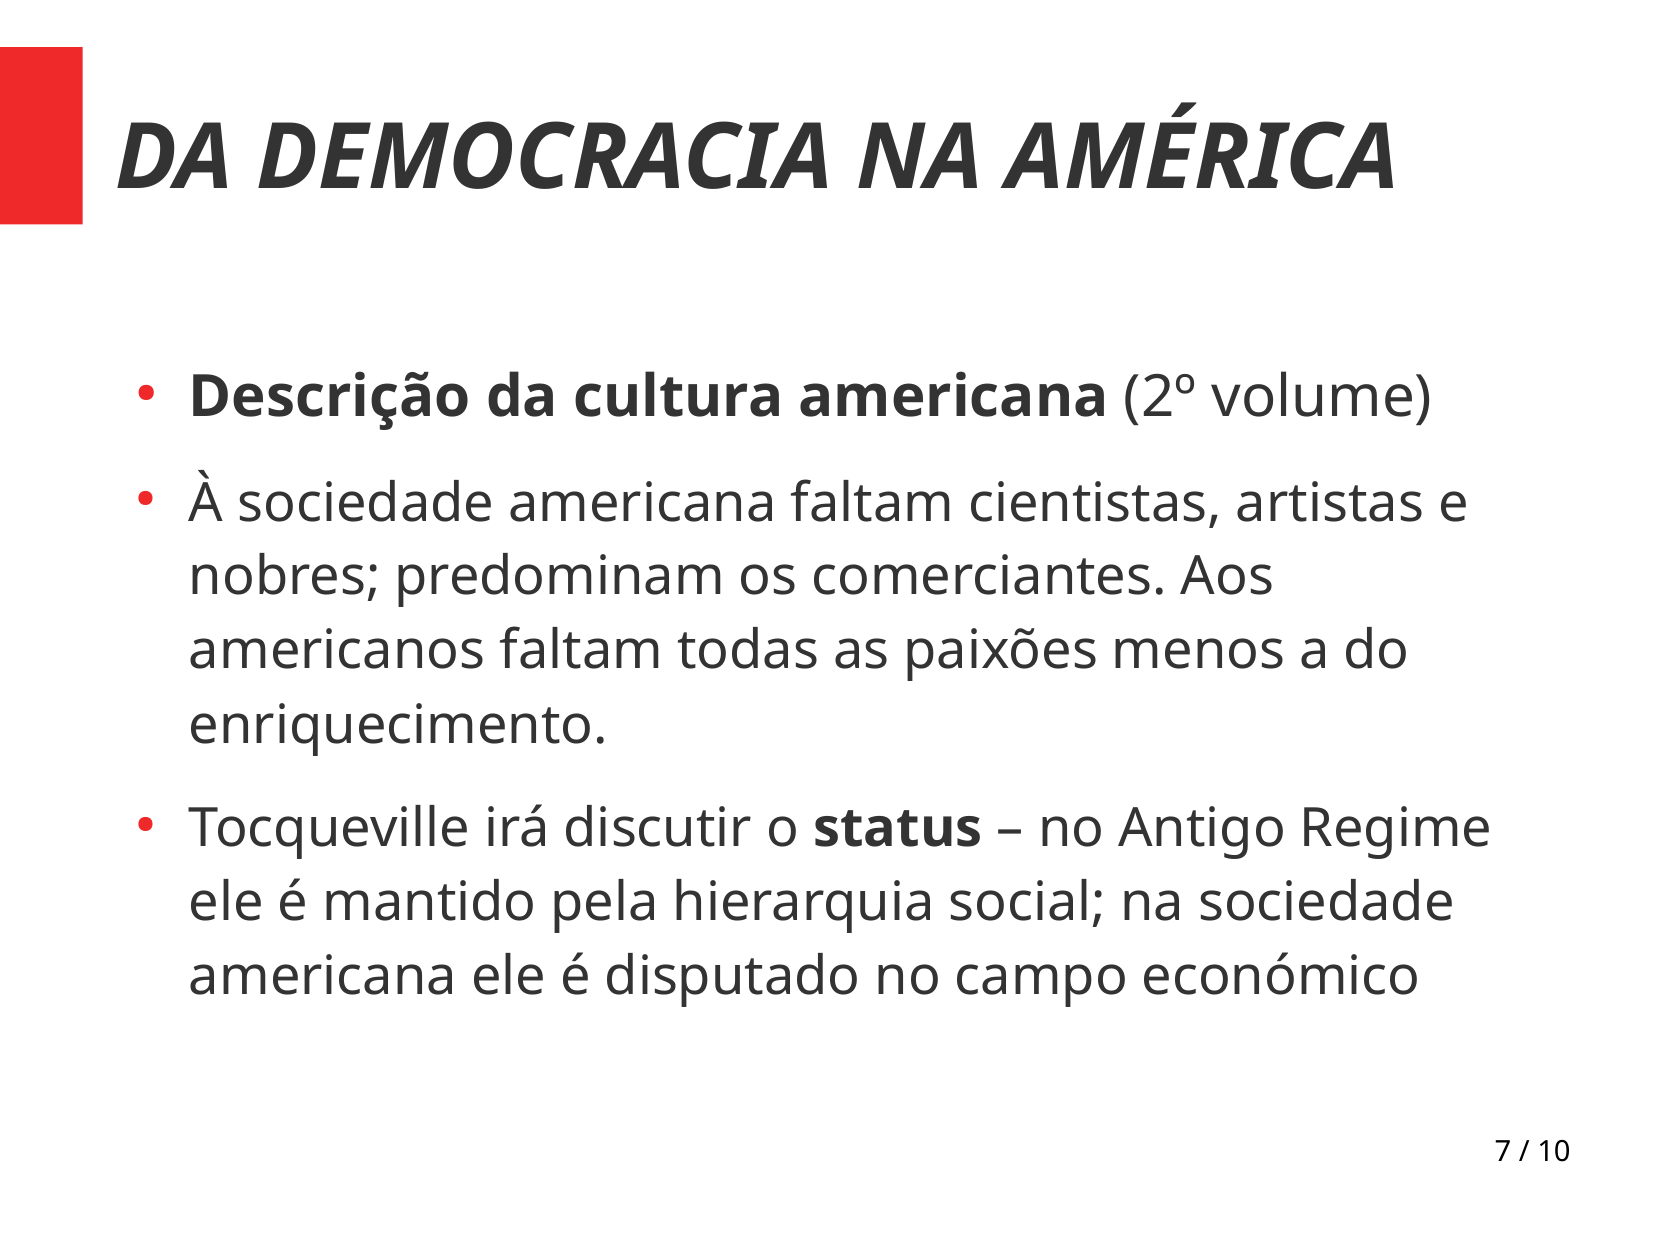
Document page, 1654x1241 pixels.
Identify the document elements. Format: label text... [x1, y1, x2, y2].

list Descrição da cultura americana (2º volume) À sociedade americana faltam cientistas, artistas e nobres; predominam os comerciantes. Aos americanos faltam todas as paixões menos a do enriquecimento. Tocqueville irá discutir o status – no Antigo Regime ele é mantido pela hierarquia social; na sociedade americana ele é disputado no campo económico [118, 354, 1536, 1074]
title DA DEMOCRACIA NA AMÉRICA [115, 45, 1568, 261]
